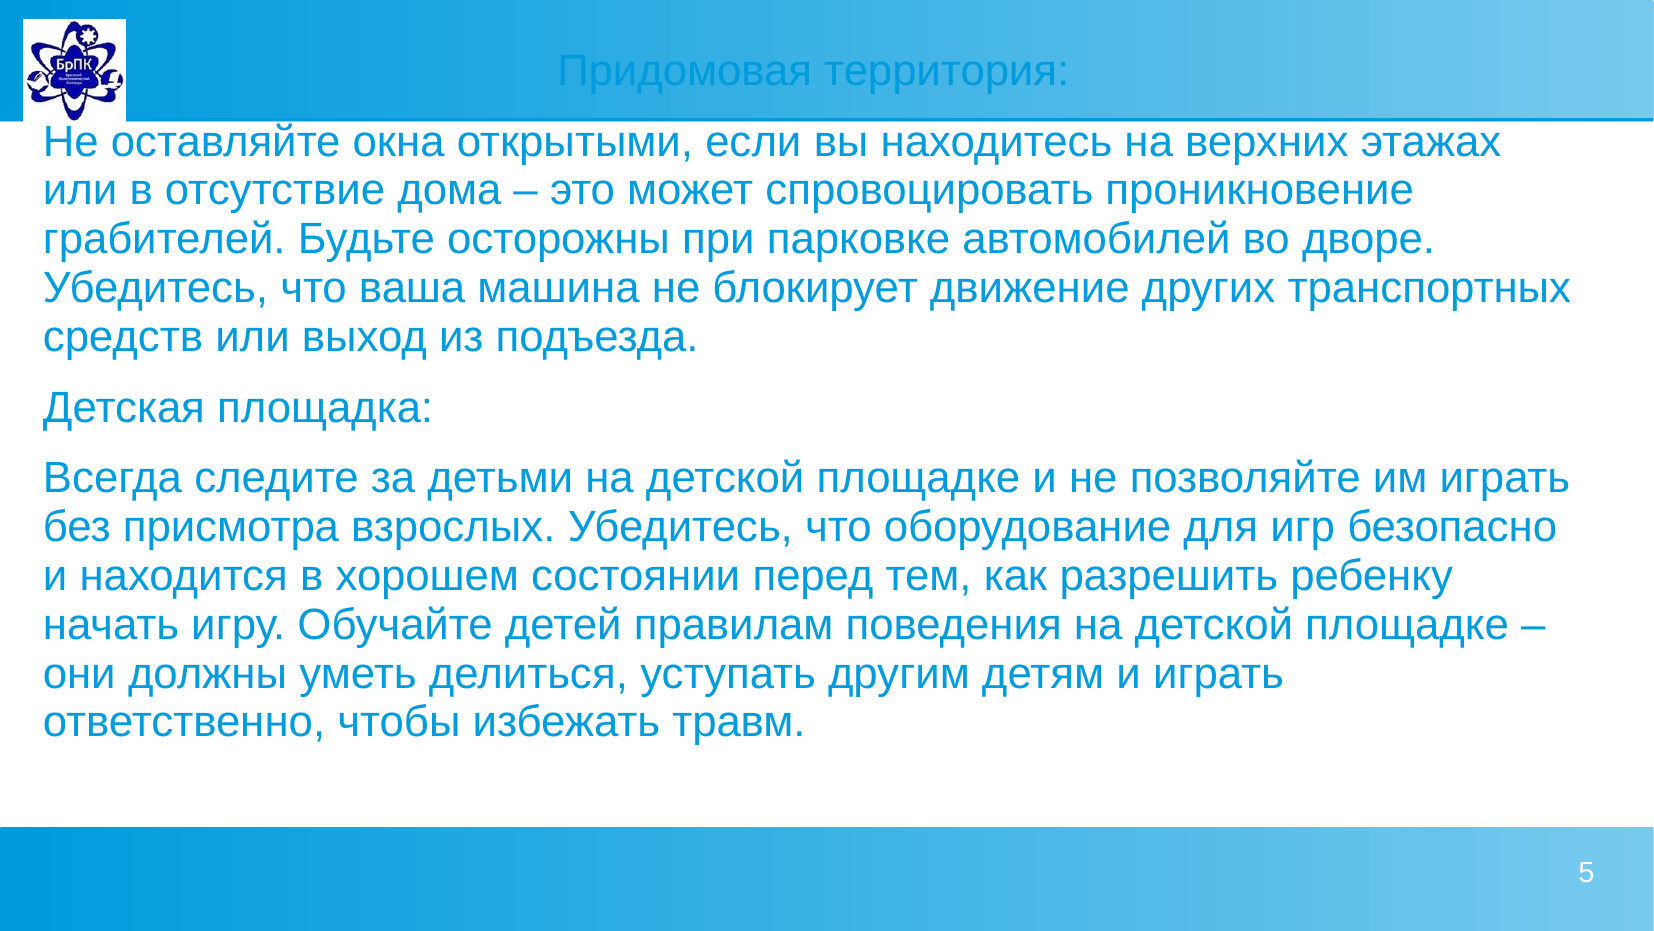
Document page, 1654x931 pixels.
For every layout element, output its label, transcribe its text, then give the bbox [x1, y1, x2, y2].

picture [24, 20, 125, 122]
list Придомовая территория: Не оставляйте окна открытыми, если вы находитесь на верхних этажах или в отсутствие дома – это может спровоцировать проникновение грабителей. Будьте осторожны при парковке автомобилей во дворе. Убедитесь, что ваша машина не блокирует движение других транспортных средств или выход из подъезда. Детская площадка: Всегда следите за детьми на детской площадке и не позволяйте им играть без присмотра взрослых. Убедитесь, что оборудование для игр безопасно и находится в хорошем состоянии перед тем, как разрешить ребенку начать игру. Обучайте детей правилам поведения на детской площадке – они должны уметь делиться, уступать другим детям и играть ответственно, чтобы избежать травм. [42, 45, 1579, 712]
